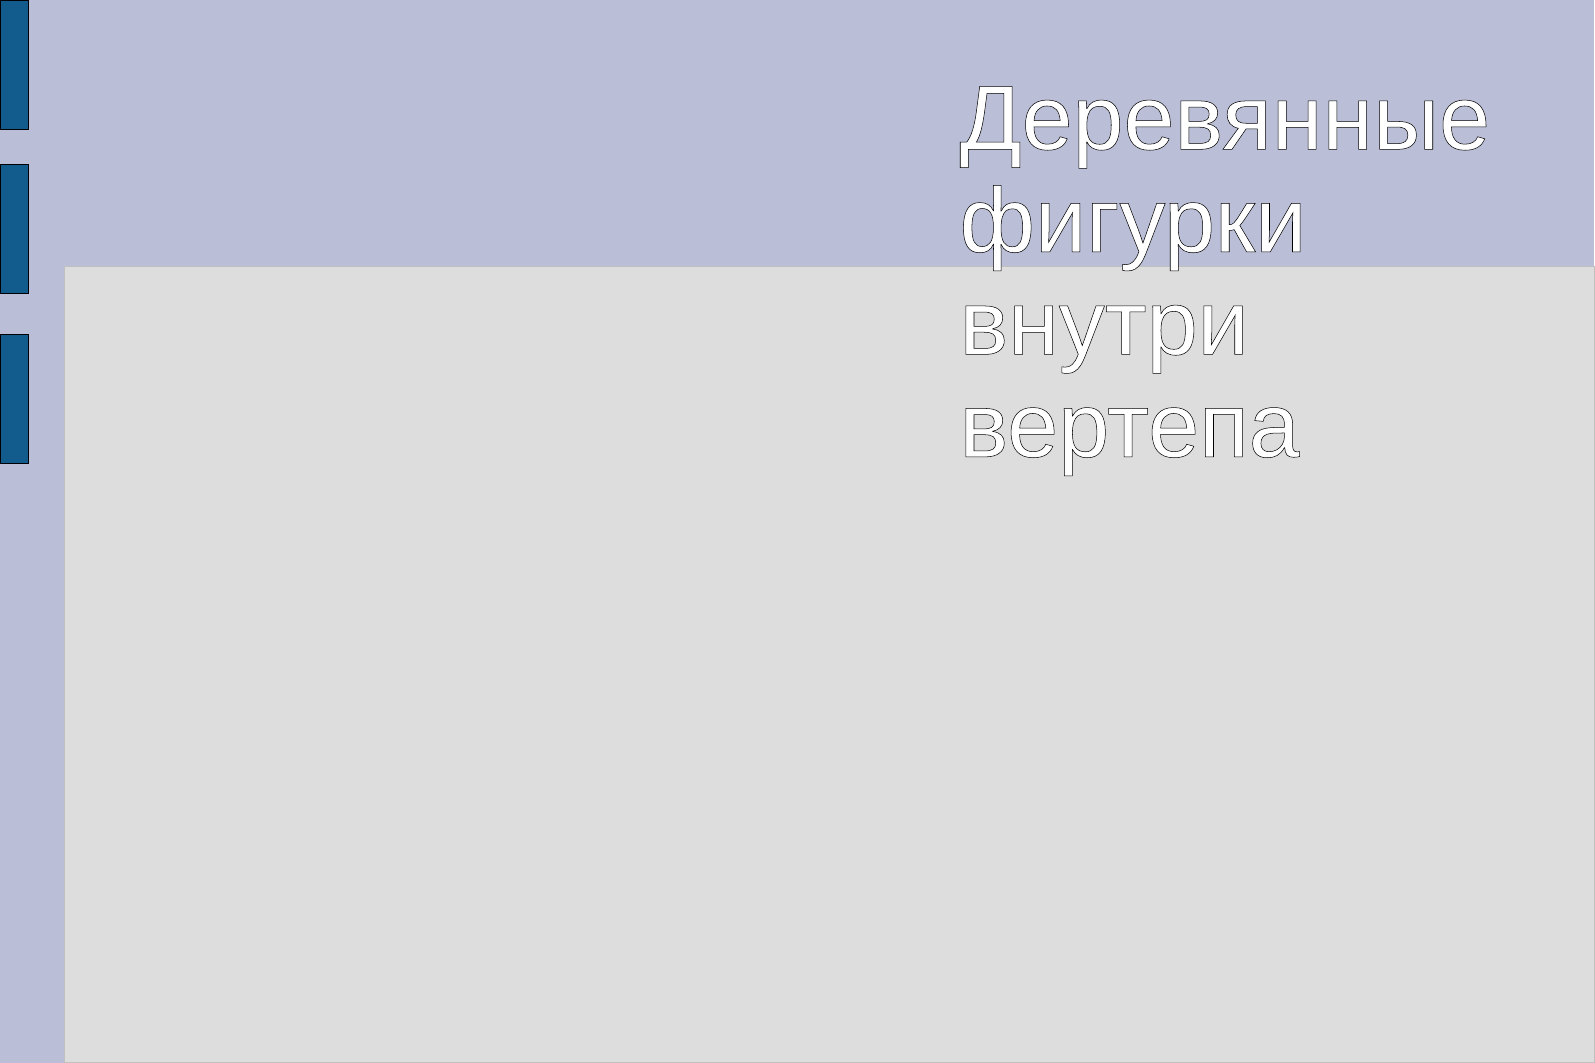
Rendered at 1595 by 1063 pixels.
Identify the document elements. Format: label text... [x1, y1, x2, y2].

picture [0, 0, 1595, 1063]
text_box Деревянные фигурки внутри вертепа [944, 59, 1595, 484]
